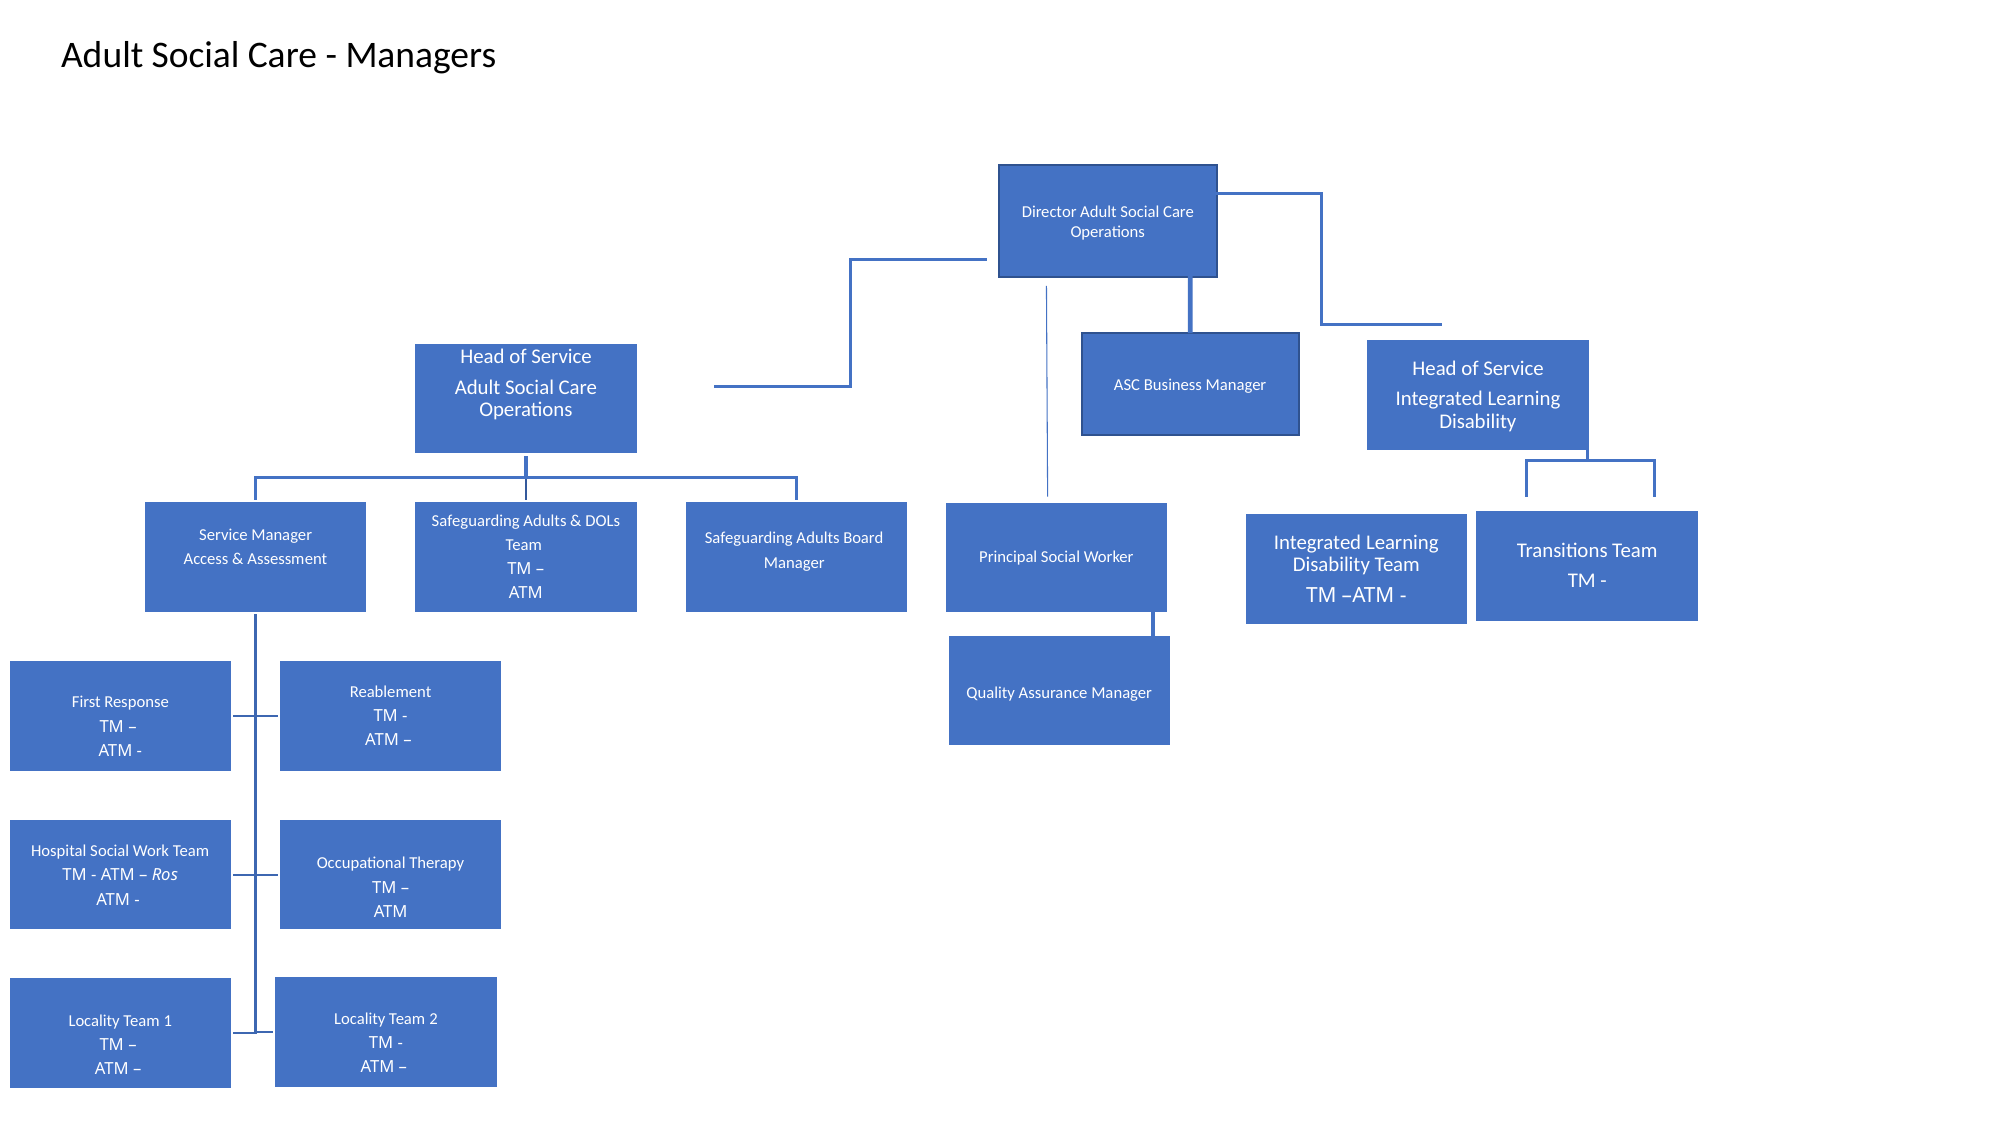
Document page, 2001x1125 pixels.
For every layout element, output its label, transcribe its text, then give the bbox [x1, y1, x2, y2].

text_box Reablement TM - ATM – [278, 660, 503, 772]
text_box Transitions Team TM - [1475, 509, 1699, 622]
text_box Adult Social Care - Managers [45, 22, 982, 84]
text_box Safeguarding Adults Board Manager [684, 501, 909, 614]
text_box ASC Business Manager [1082, 333, 1299, 435]
text_box Locality Team 2 TM - ATM – [274, 976, 498, 1088]
text_box First Response TM – ATM - [8, 660, 233, 772]
text_box Hospital Social Work Team TM - ATM – Ros ATM - [8, 818, 233, 931]
text_box Service Manager Access & Assessment [143, 501, 368, 614]
text_box Integrated Learning Disability Team TM –ATM - [1244, 513, 1469, 625]
text_box Occupational Therapy TM – ATM [278, 818, 503, 931]
text_box Safeguarding Adults & DOLs Team TM – ATM [414, 501, 638, 614]
text_box Head of Service Adult Social Care Operations [414, 342, 638, 455]
text_box Director Adult Social Care Operations [999, 165, 1217, 277]
text_box Quality Assurance Manager [947, 634, 1172, 747]
text_box Principal Social Worker [944, 501, 1169, 614]
text_box Head of Service Integrated Learning Disability [1366, 339, 1590, 451]
text_box Locality Team 1 TM – ATM – [8, 977, 233, 1090]
